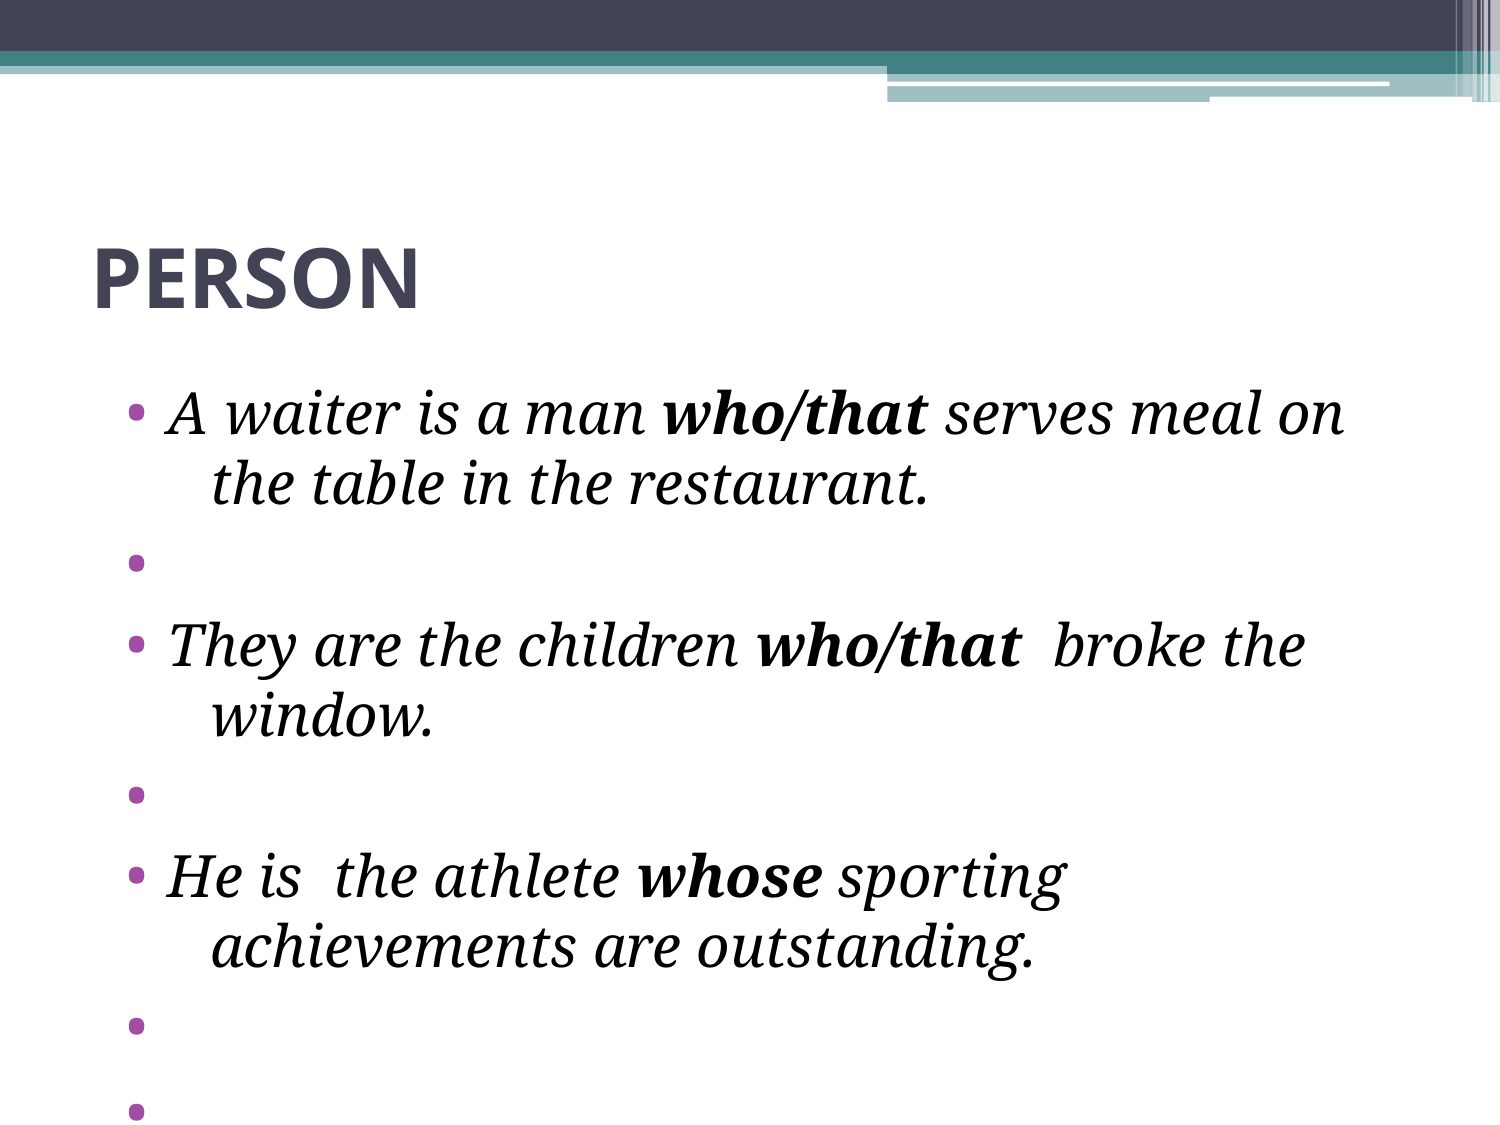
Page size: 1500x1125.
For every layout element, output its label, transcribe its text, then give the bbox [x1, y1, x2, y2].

list A waiter is a man who/that serves meal on the table in the restaurant. They are the children who/that broke the window. He is the athlete whose sporting achievements are outstanding. [75, 368, 1426, 1079]
title PERSON [75, 187, 1426, 363]
